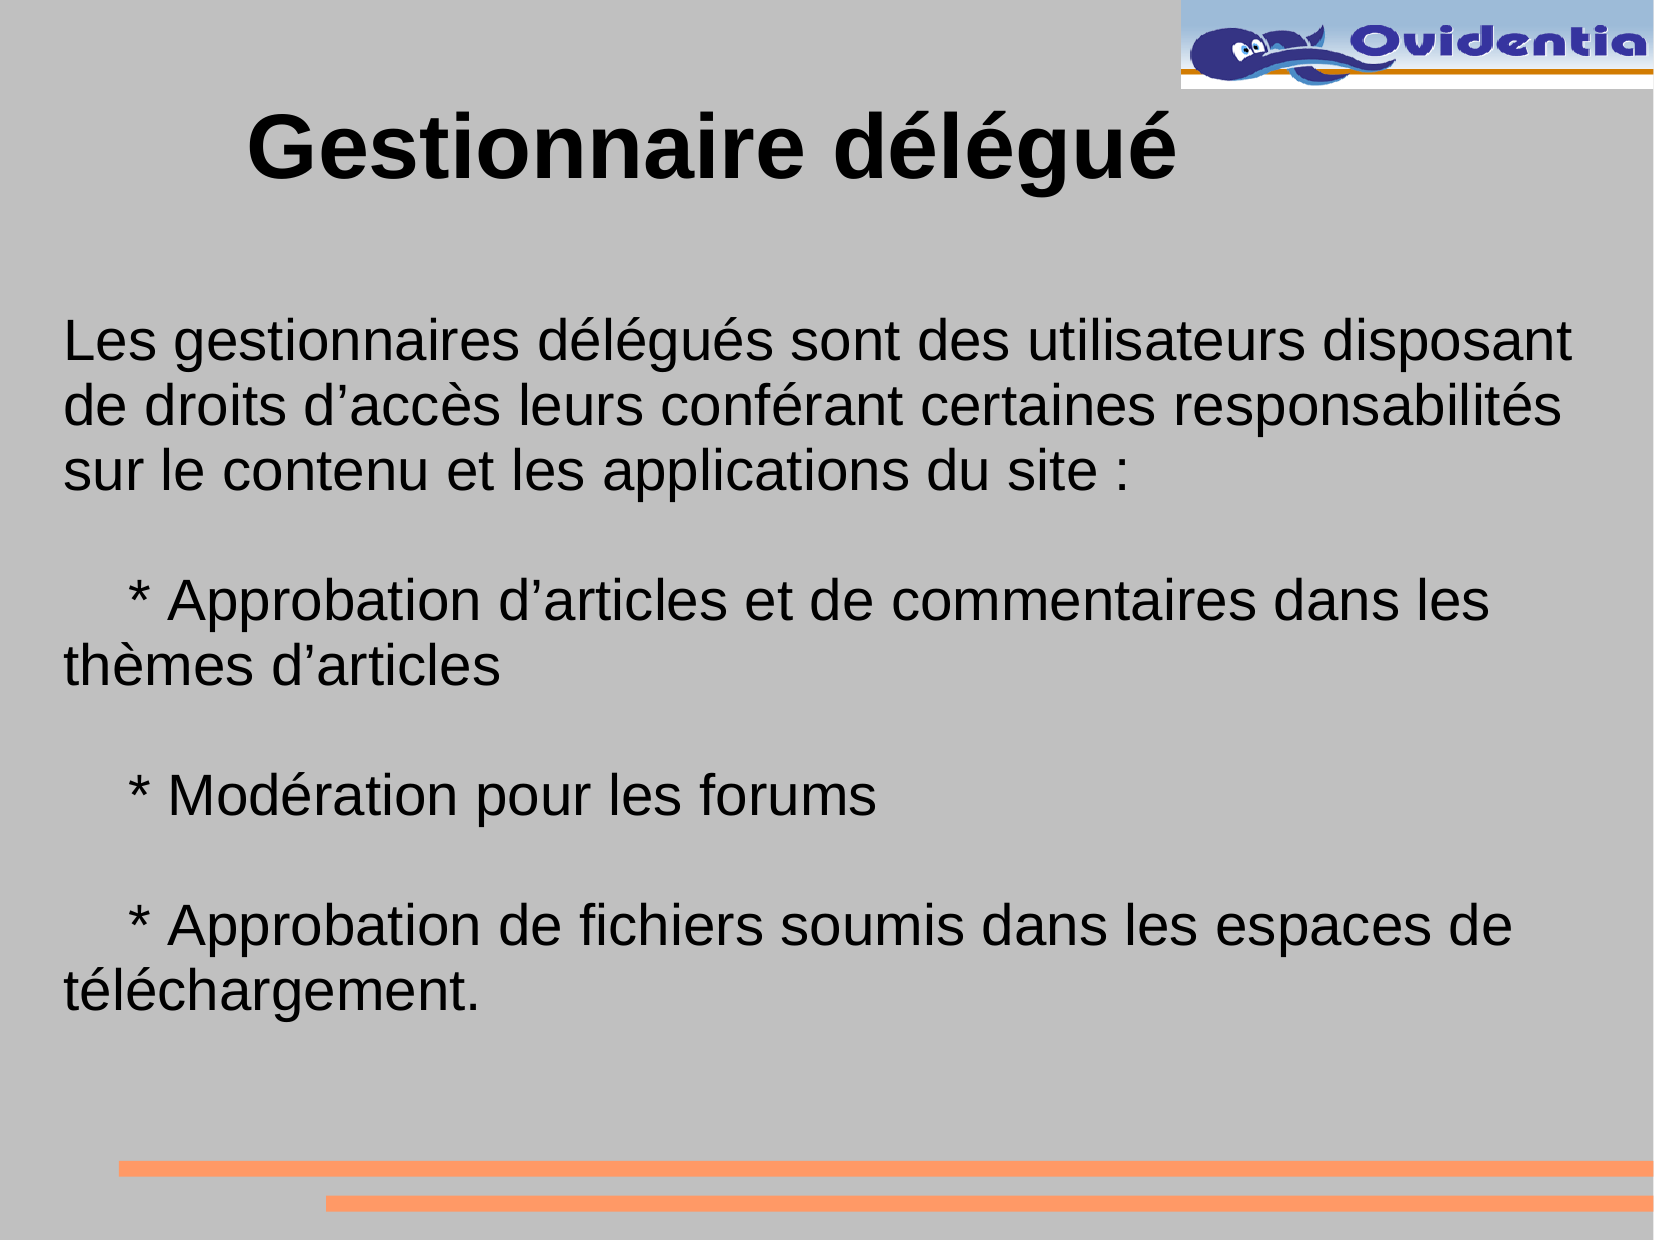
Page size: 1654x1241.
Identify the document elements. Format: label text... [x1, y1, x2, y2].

text_box Gestionnaire délégué [206, 88, 1300, 206]
text_box Les gestionnaires délégués sont des utilisateurs disposant de droits d’accès leurs conférant certaines responsabilités sur le contenu et les applications du site : * Approbation d’articles et de commentaires dans les thèmes d’articles * Modération pour les forums * Approbation de fichiers soumis dans les espaces de téléchargement. [48, 300, 1595, 1028]
picture [1181, 0, 1654, 89]
